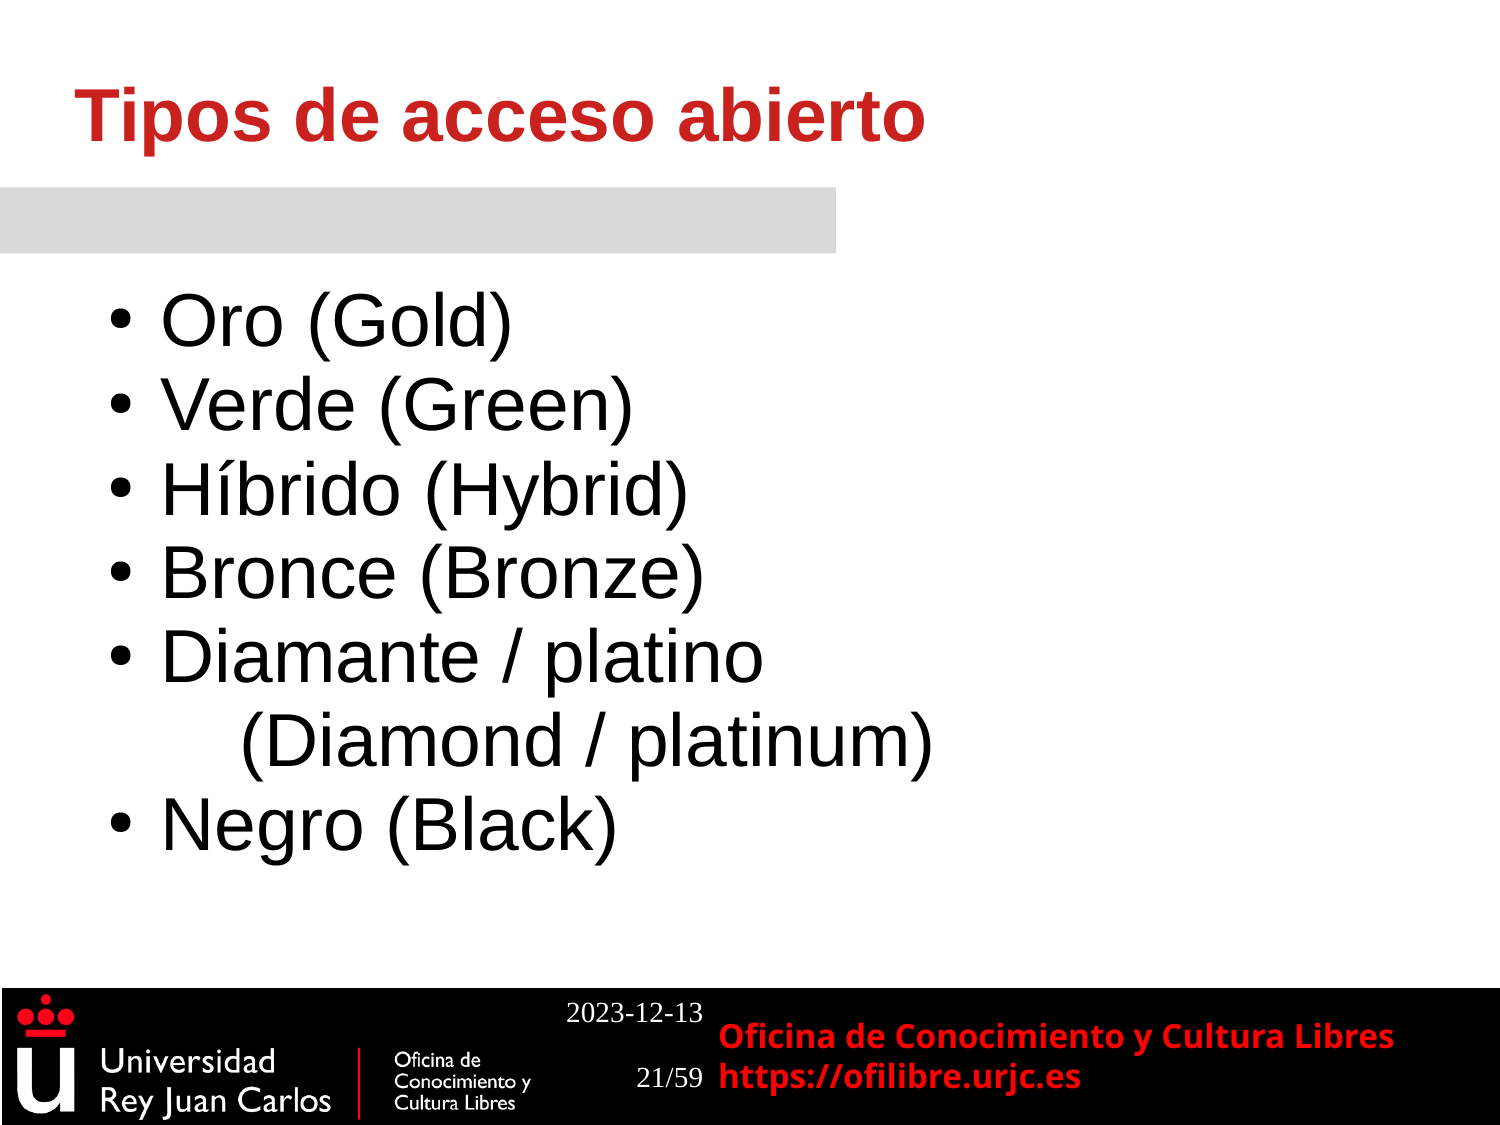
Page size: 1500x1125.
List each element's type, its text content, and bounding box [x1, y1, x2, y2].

title [75, 7, 1425, 196]
text_box Oro (Gold) Verde (Green) Híbrido (Hybrid) Bronce (Bronze) Diamante / platino (Diamond / platinum) Negro (Black) [75, 271, 1226, 937]
text_box Tipos de acceso abierto [60, 66, 991, 249]
picture [17, 994, 531, 1120]
